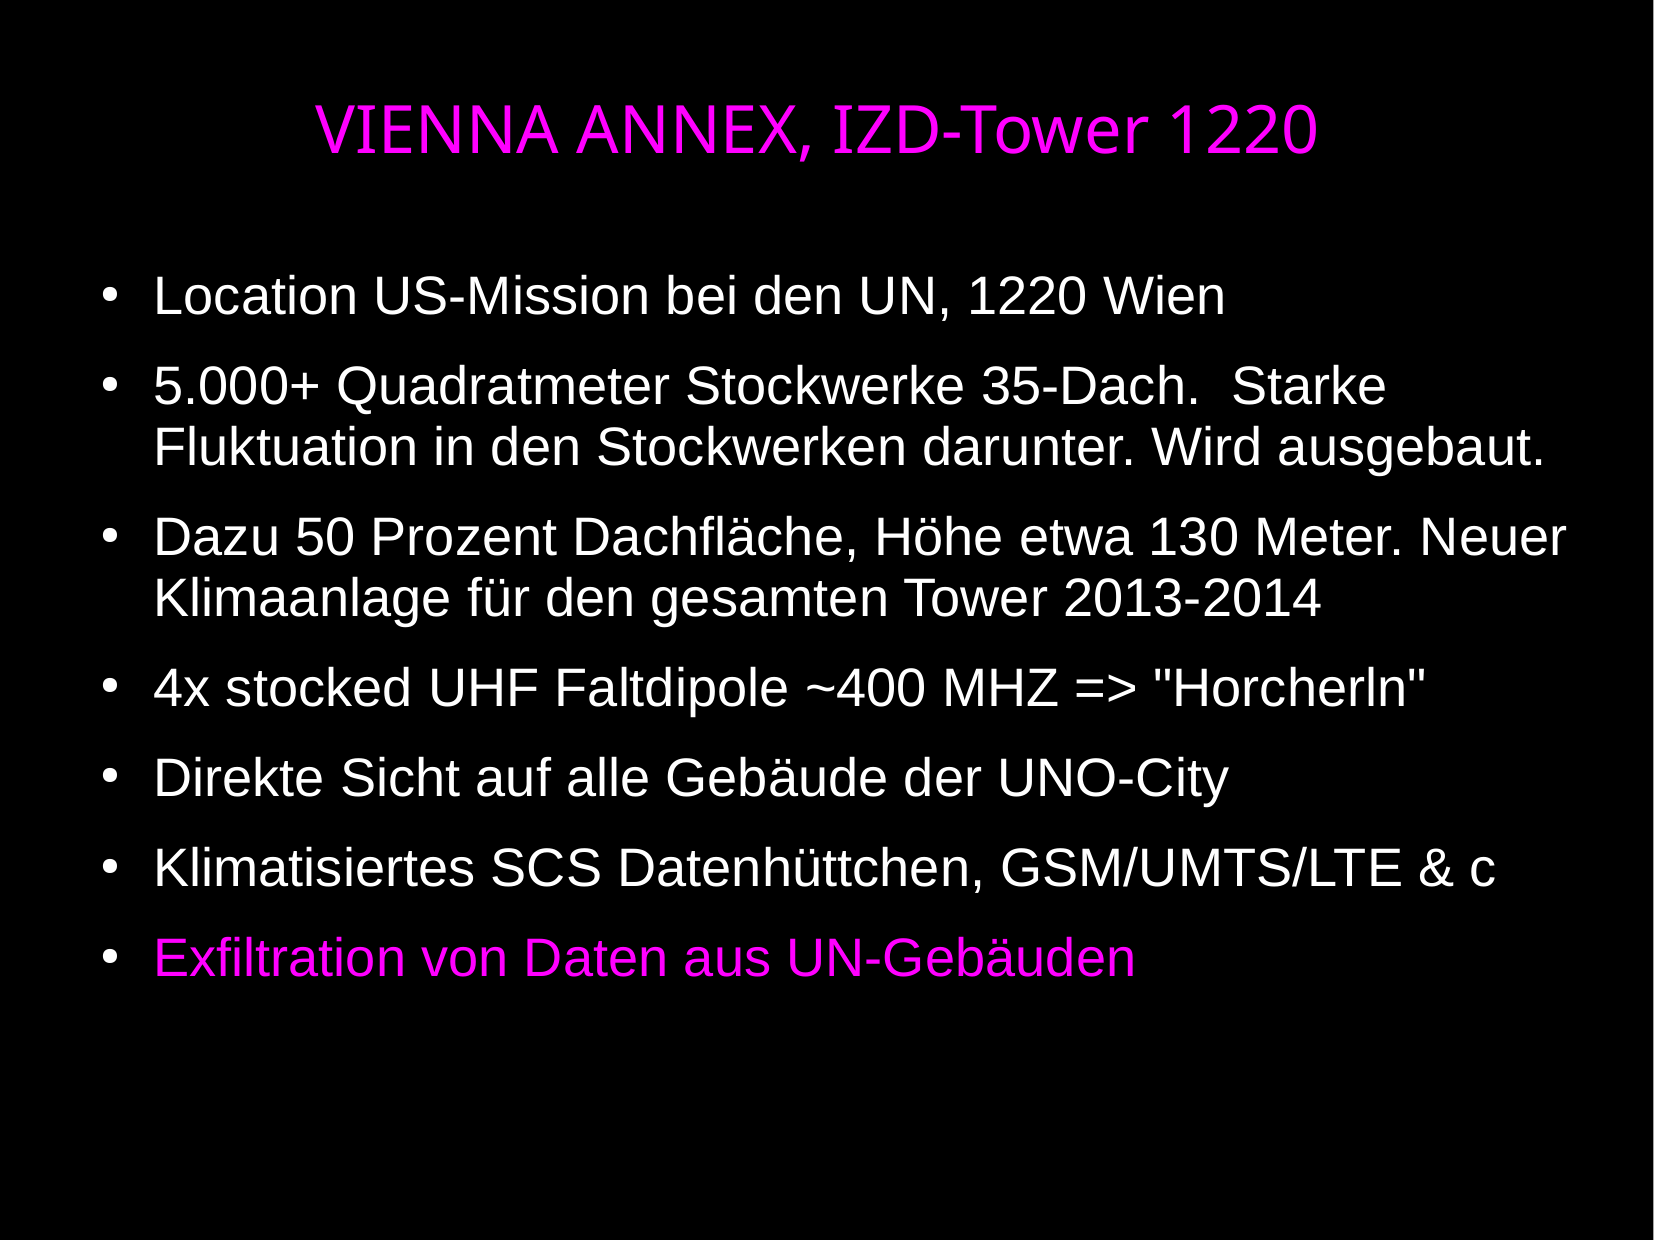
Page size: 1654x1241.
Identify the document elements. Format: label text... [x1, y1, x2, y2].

text_box [82, 49, 1571, 222]
list Location US-Mission bei den UN, 1220 Wien 5.000+ Quadratmeter Stockwerke 35-Dach. Starke Fluktuation in den Stockwerken darunter. Wird ausgebaut. Dazu 50 Prozent Dachfläche, Höhe etwa 130 Meter. Neuer Klimaanlage für den gesamten Tower 2013-2014 4x stocked UHF Faltdipole ~400 MHZ => "Horcherln" Direkte Sicht auf alle Gebäude der UNO-City Klimatisiertes SCS Datenhüttchen, GSM/UMTS/LTE & c Exfiltration von Daten aus UN-Gebäuden [82, 265, 1571, 1094]
